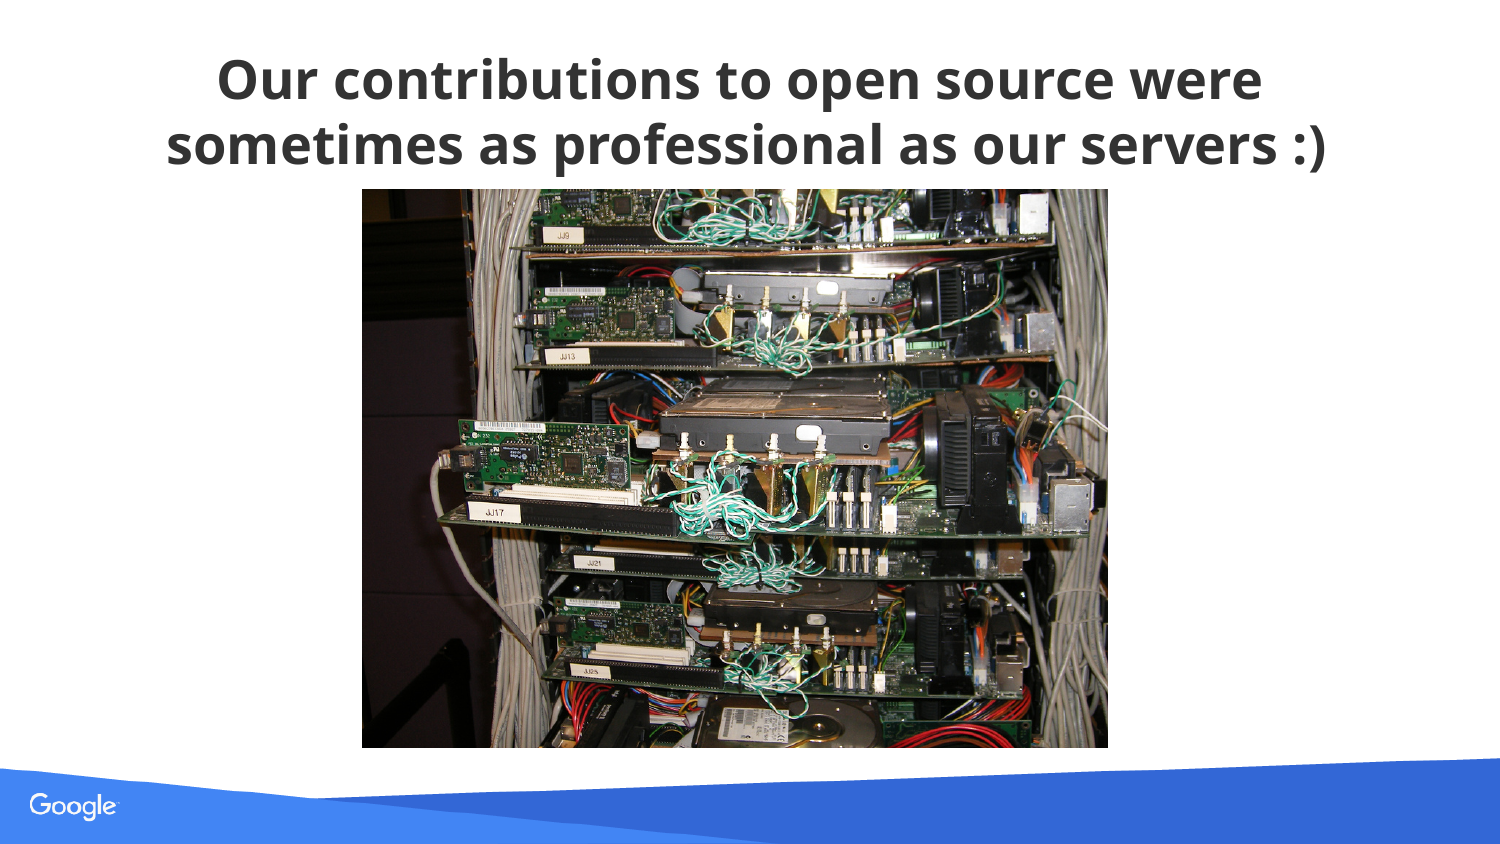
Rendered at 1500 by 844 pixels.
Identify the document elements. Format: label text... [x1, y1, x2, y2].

text_box Our contributions to open source were sometimes as professional as our servers :) [39, 30, 1456, 154]
picture [0, 0, 1500, 844]
